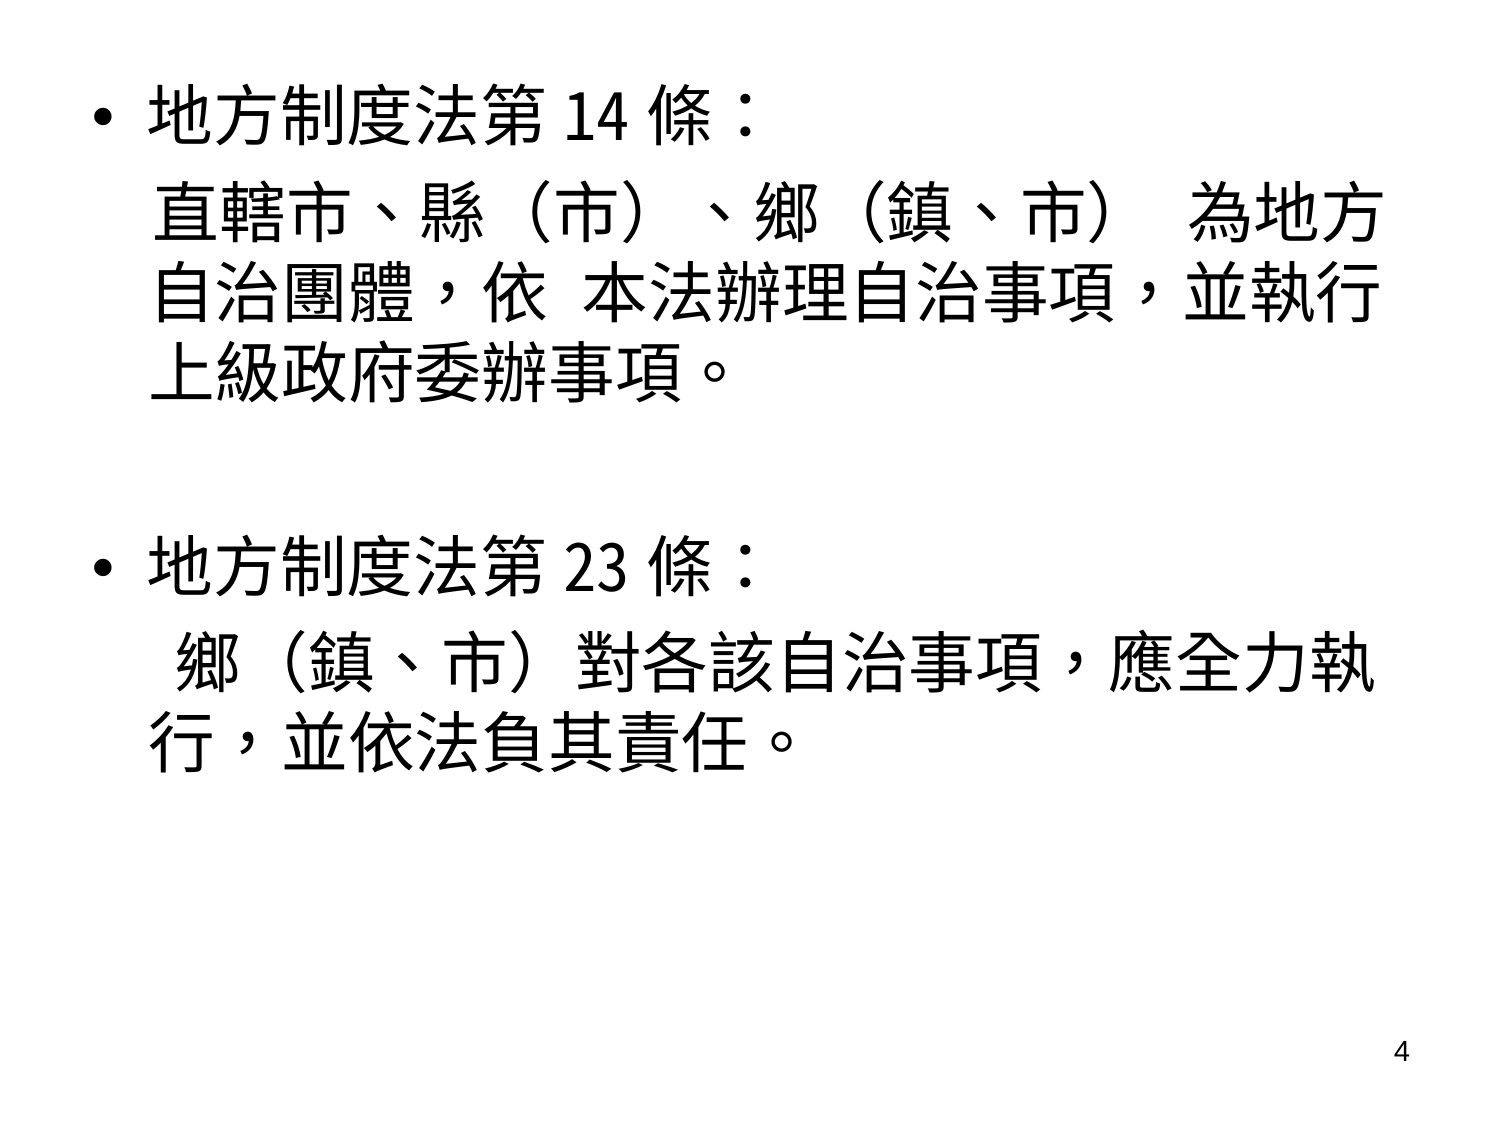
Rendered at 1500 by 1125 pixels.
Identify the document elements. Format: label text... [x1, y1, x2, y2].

list  地方制度法第14條： 直轄市、縣（市）、鄉（鎮、市） 為地方自治團體，依 本法辦理自治事項，並執行上級政府委辦事項。  地方制度法第23條： 鄉（鎮、市）對各該自治事項，應全力執行，並依法負其責任。 [76, 66, 1427, 998]
